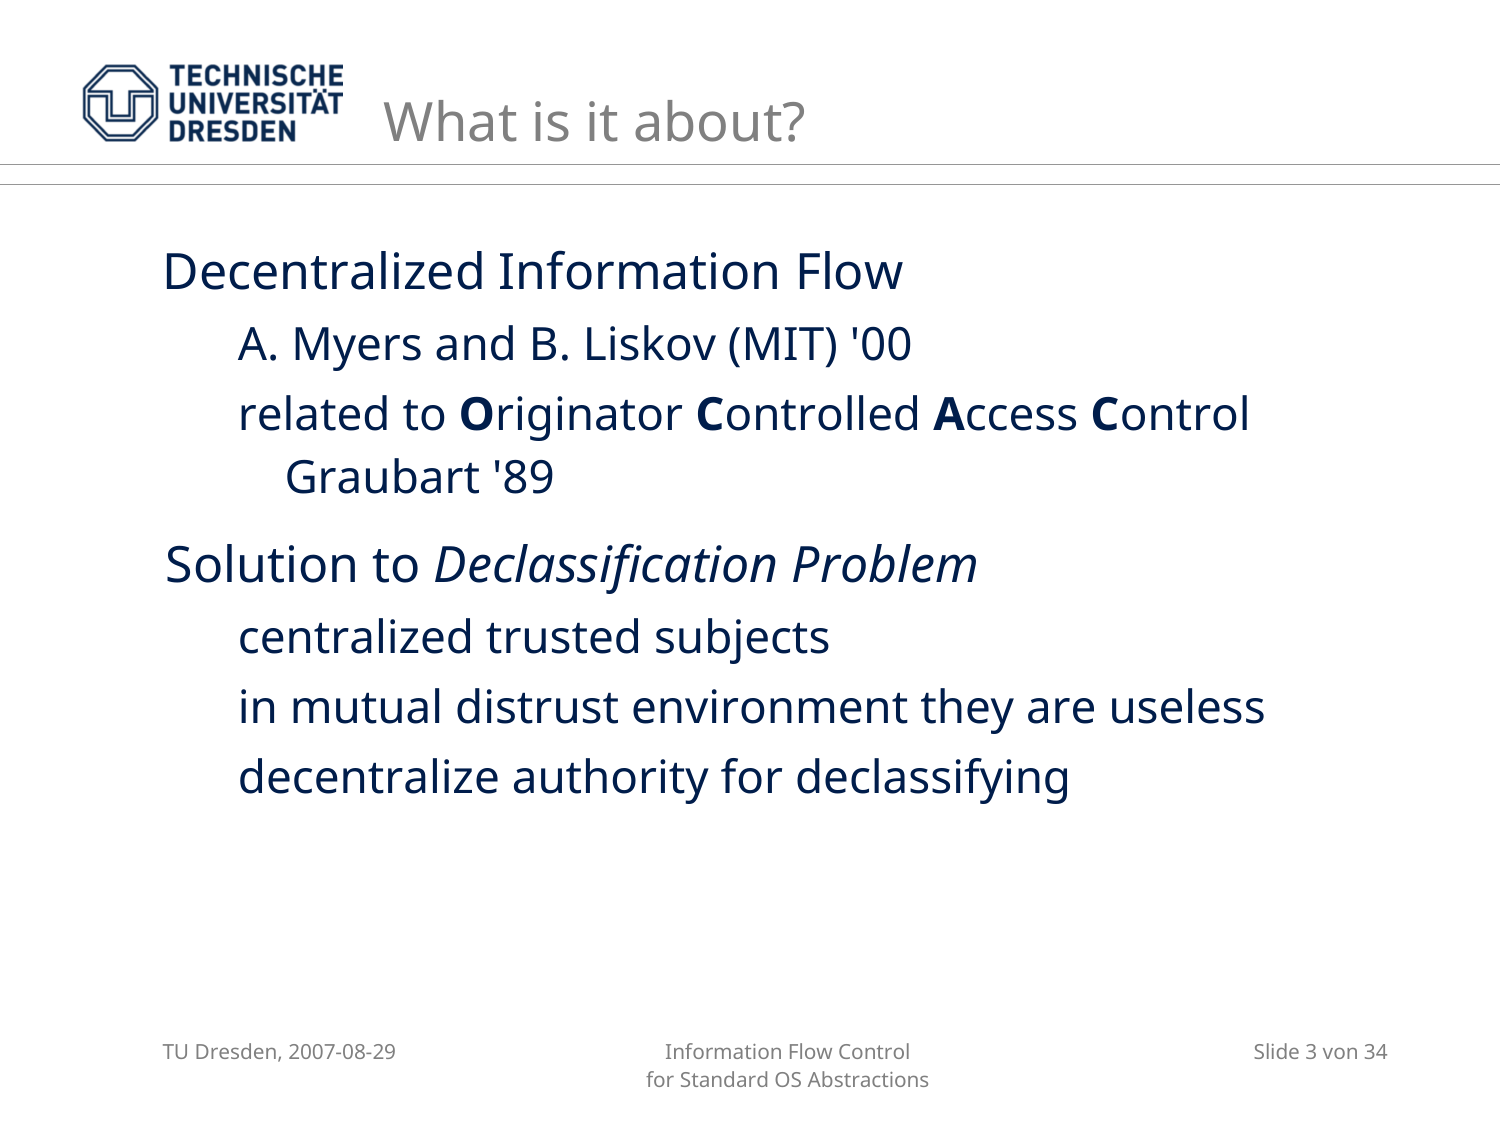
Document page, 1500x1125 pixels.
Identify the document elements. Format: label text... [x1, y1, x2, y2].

picture [82, 64, 343, 142]
title What is it about? [383, 82, 1468, 159]
list Decentralized Information Flow A. Myers and B. Liskov (MIT) '00 related to Originator Controlled Access Control Graubart '89 Solution to Declassification Problem centralized trusted subjects in mutual distrust environment they are useless decentralize authority for declassifying [162, 236, 1388, 1004]
